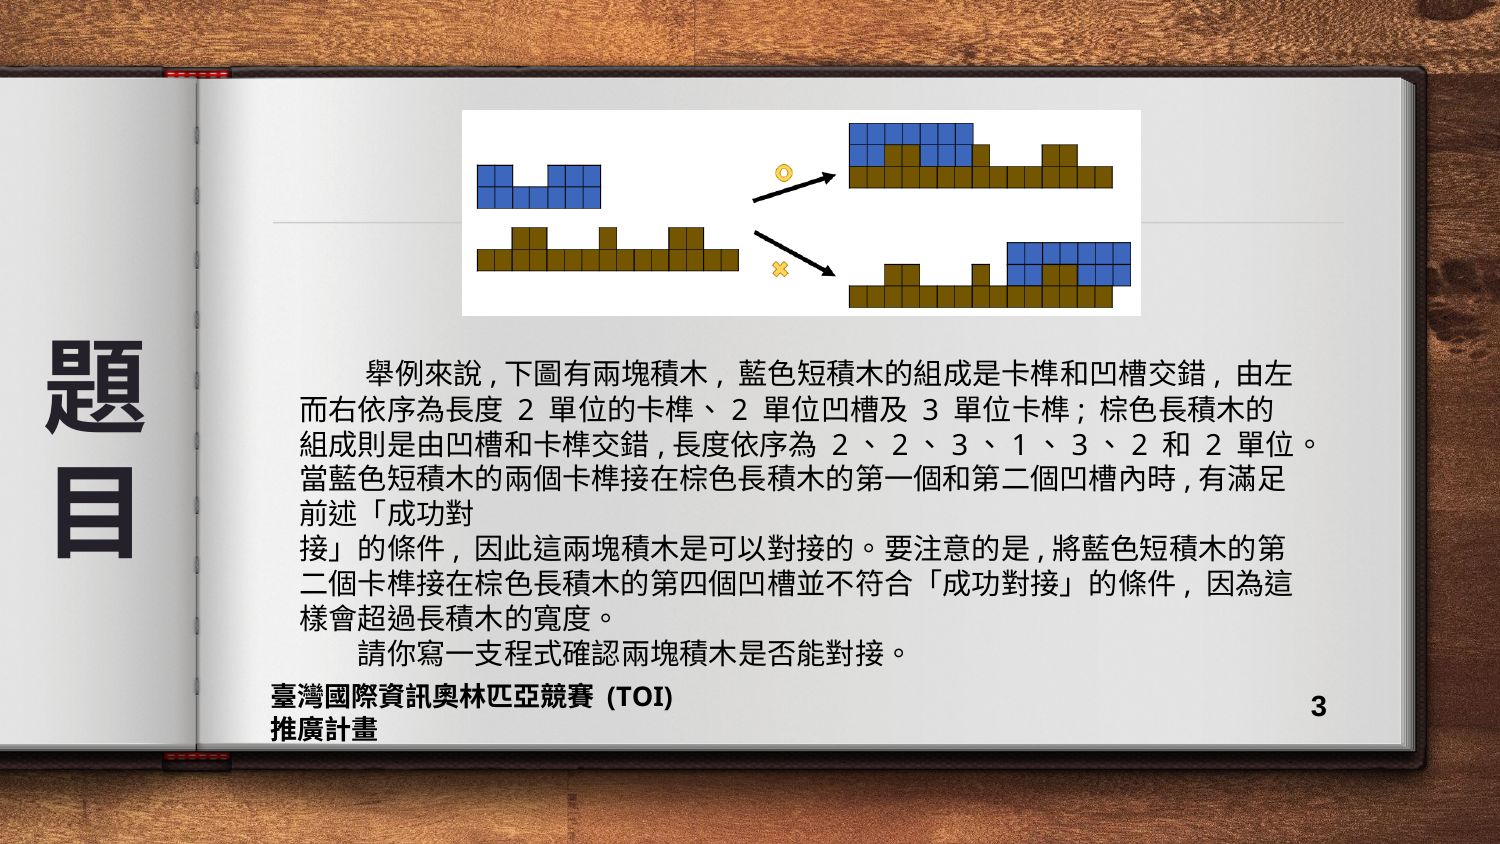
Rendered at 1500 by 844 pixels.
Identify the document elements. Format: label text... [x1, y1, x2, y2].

text_box [1295, 672, 1386, 737]
text_box 舉例來說,下圖有兩塊積木, 藍色短積木的組成是卡榫和凹槽交錯, 由左 而右依序為長度 2 單位的卡榫、2 單位凹槽及 3 單位卡榫; 棕色長積木的組成則是由凹槽和卡榫交錯,長度依序為 2、2、3、1、3、2 和 2 單位。當藍色短積木的兩個卡榫接在棕色長積木的第一個和第二個凹槽內時,有滿足前述「成功對 接」的條件, 因此這兩塊積木是可以對接的。要注意的是,將藍色短積木的第 二個卡榫接在棕色長積木的第四個凹槽並不符合「成功對接」的條件, 因為這 樣會超過長積木的寬度。 請你寫一支程式確認兩塊積木是否能對接。 [284, 343, 1318, 672]
picture [462, 110, 1141, 316]
text_box 題 目 [28, 306, 210, 552]
